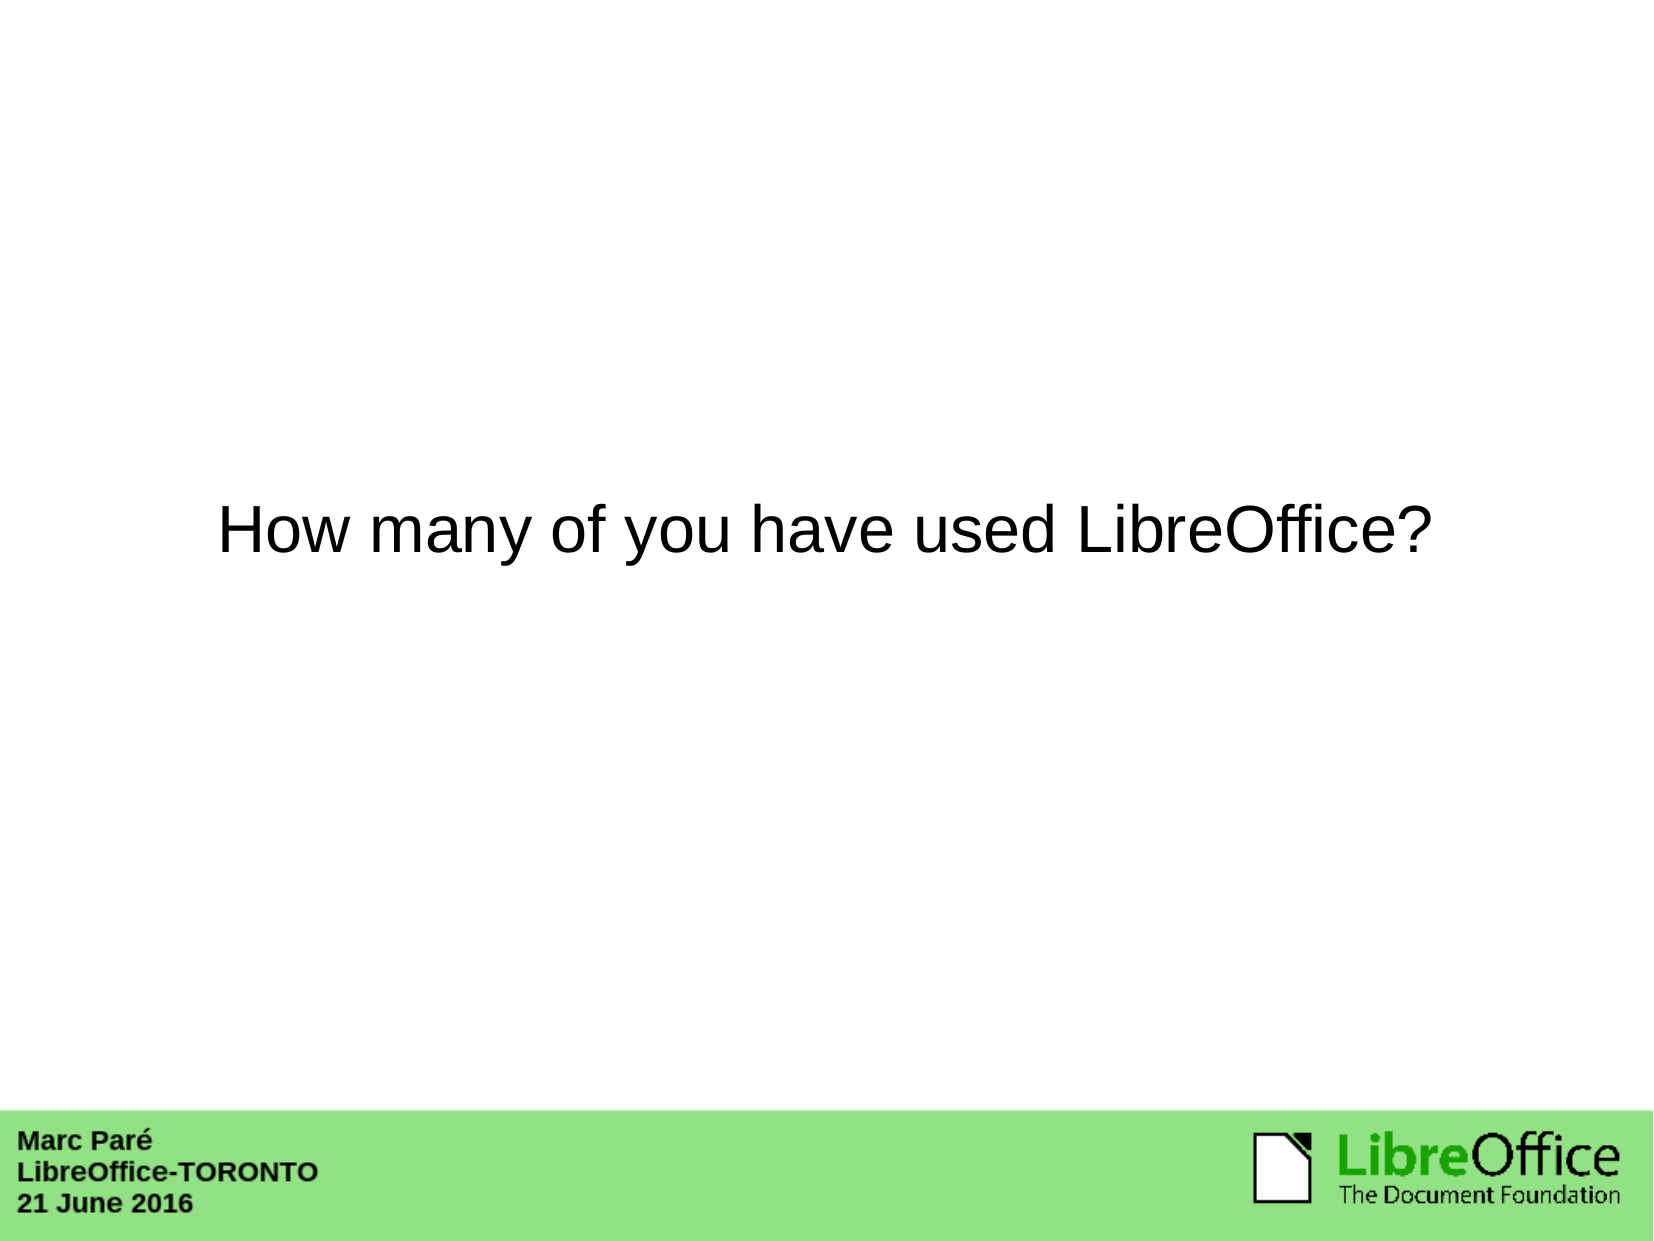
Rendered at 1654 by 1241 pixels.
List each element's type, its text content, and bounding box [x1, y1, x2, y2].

picture [0, 0, 1654, 1241]
subtitle How many of you have used LibreOffice? [82, 49, 1571, 1010]
